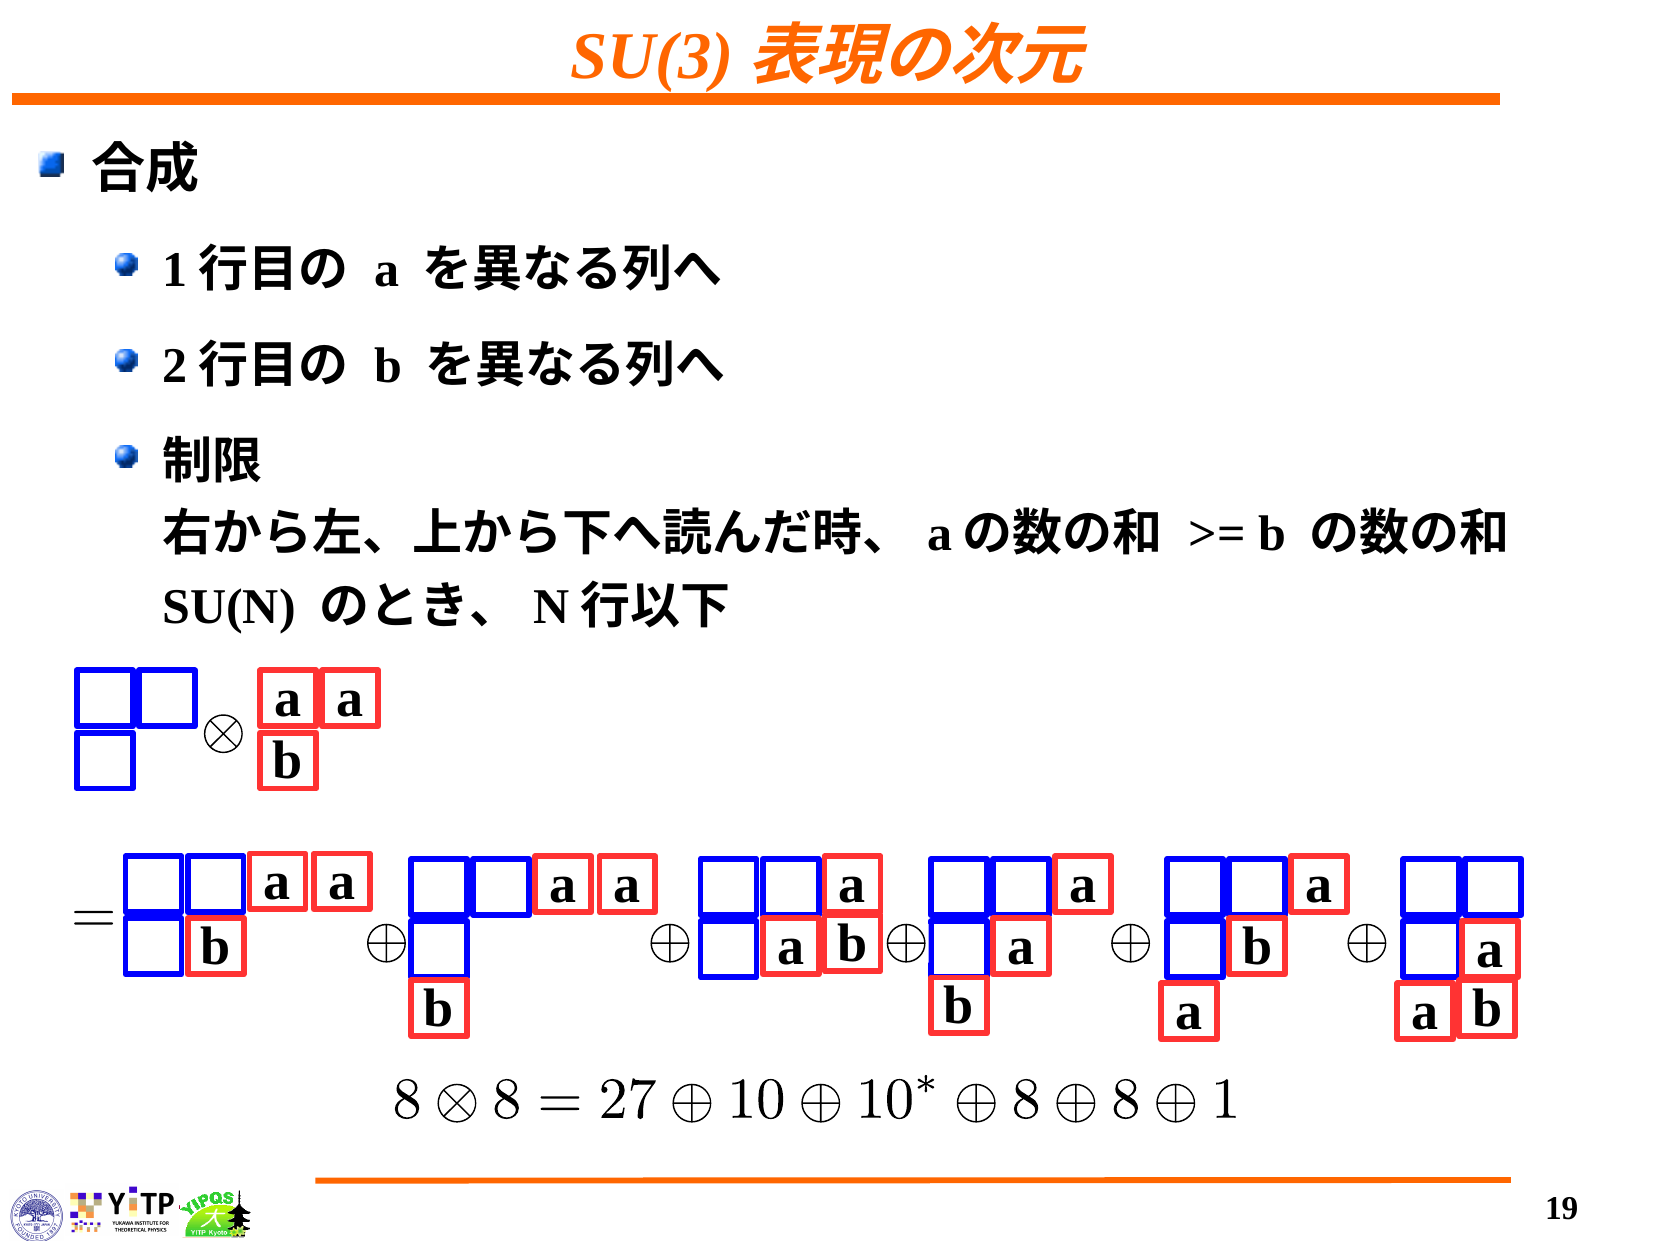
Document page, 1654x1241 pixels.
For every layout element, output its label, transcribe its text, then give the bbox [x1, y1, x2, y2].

text_box [392, 1074, 1241, 1123]
picture [9, 1189, 64, 1241]
text_box a [1462, 921, 1519, 978]
text_box a [1291, 856, 1348, 913]
text_box a [599, 856, 656, 913]
text_box [647, 923, 693, 963]
text_box [200, 714, 246, 754]
text_box a [1054, 856, 1111, 913]
text_box [70, 910, 116, 925]
list 合成 1行目の a を異なる列へ 2行目の b を異なる列へ 制限 右から左、上から下へ読んだ時、aの数の和 >= b の数の和 SU(N) のとき、N行以下 [20, 124, 1621, 1137]
text_box a [824, 856, 881, 913]
text_box a [992, 918, 1049, 975]
text_box [363, 923, 408, 963]
text_box b [930, 977, 987, 1034]
text_box b [824, 915, 881, 972]
text_box b [411, 980, 468, 1037]
text_box a [762, 918, 819, 975]
text_box a [322, 670, 379, 727]
text_box b [1229, 918, 1286, 975]
text_box a [535, 856, 592, 913]
picture [65, 1183, 251, 1238]
text_box a [1397, 983, 1454, 1040]
title SU(3)表現の次元 [0, 0, 1654, 99]
text_box a [260, 670, 317, 727]
text_box a [249, 853, 306, 910]
text_box [1344, 923, 1390, 963]
text_box b [260, 732, 317, 789]
text_box a [1161, 983, 1218, 1040]
text_box [883, 923, 929, 963]
text_box b [187, 918, 244, 975]
text_box b [1459, 980, 1516, 1037]
text_box [1108, 923, 1154, 963]
text_box a [313, 853, 370, 910]
